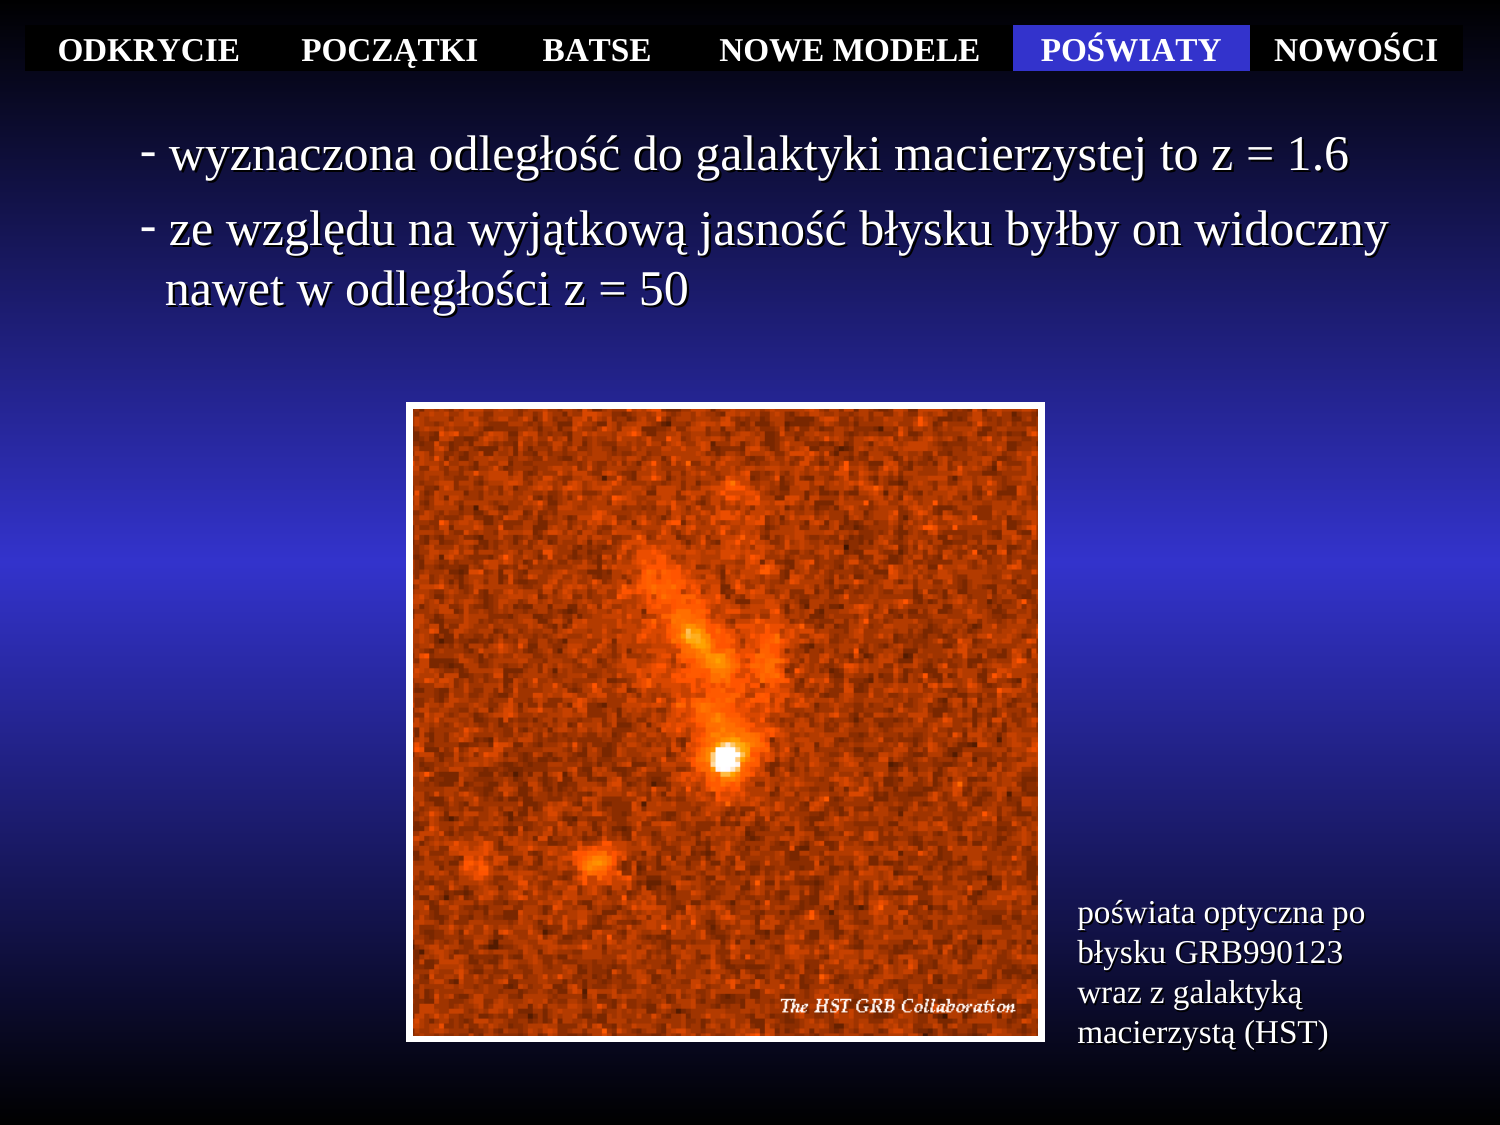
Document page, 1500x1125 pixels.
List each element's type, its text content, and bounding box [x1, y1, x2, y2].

table_header ODKRYCIE [25, 25, 273, 71]
table_header BATSE [507, 25, 688, 71]
picture [412, 408, 1039, 1036]
table_header POŚWIATY [1013, 25, 1250, 71]
text_box poświata optyczna po błysku GRB990123 wraz z galaktyką macierzystą (HST) [1062, 882, 1400, 1059]
table_header POCZĄTKI [273, 25, 507, 71]
text_box ze względu na wyjątkową jasność błysku byłby on widoczny nawet w odległości z = 50 [125, 187, 1463, 323]
table_header NOWE MODELE [688, 25, 1013, 71]
table_header NOWOŚCI [1250, 25, 1463, 71]
text_box wyznaczona odległość do galaktyki macierzystej to z = 1.6 [125, 112, 1463, 187]
